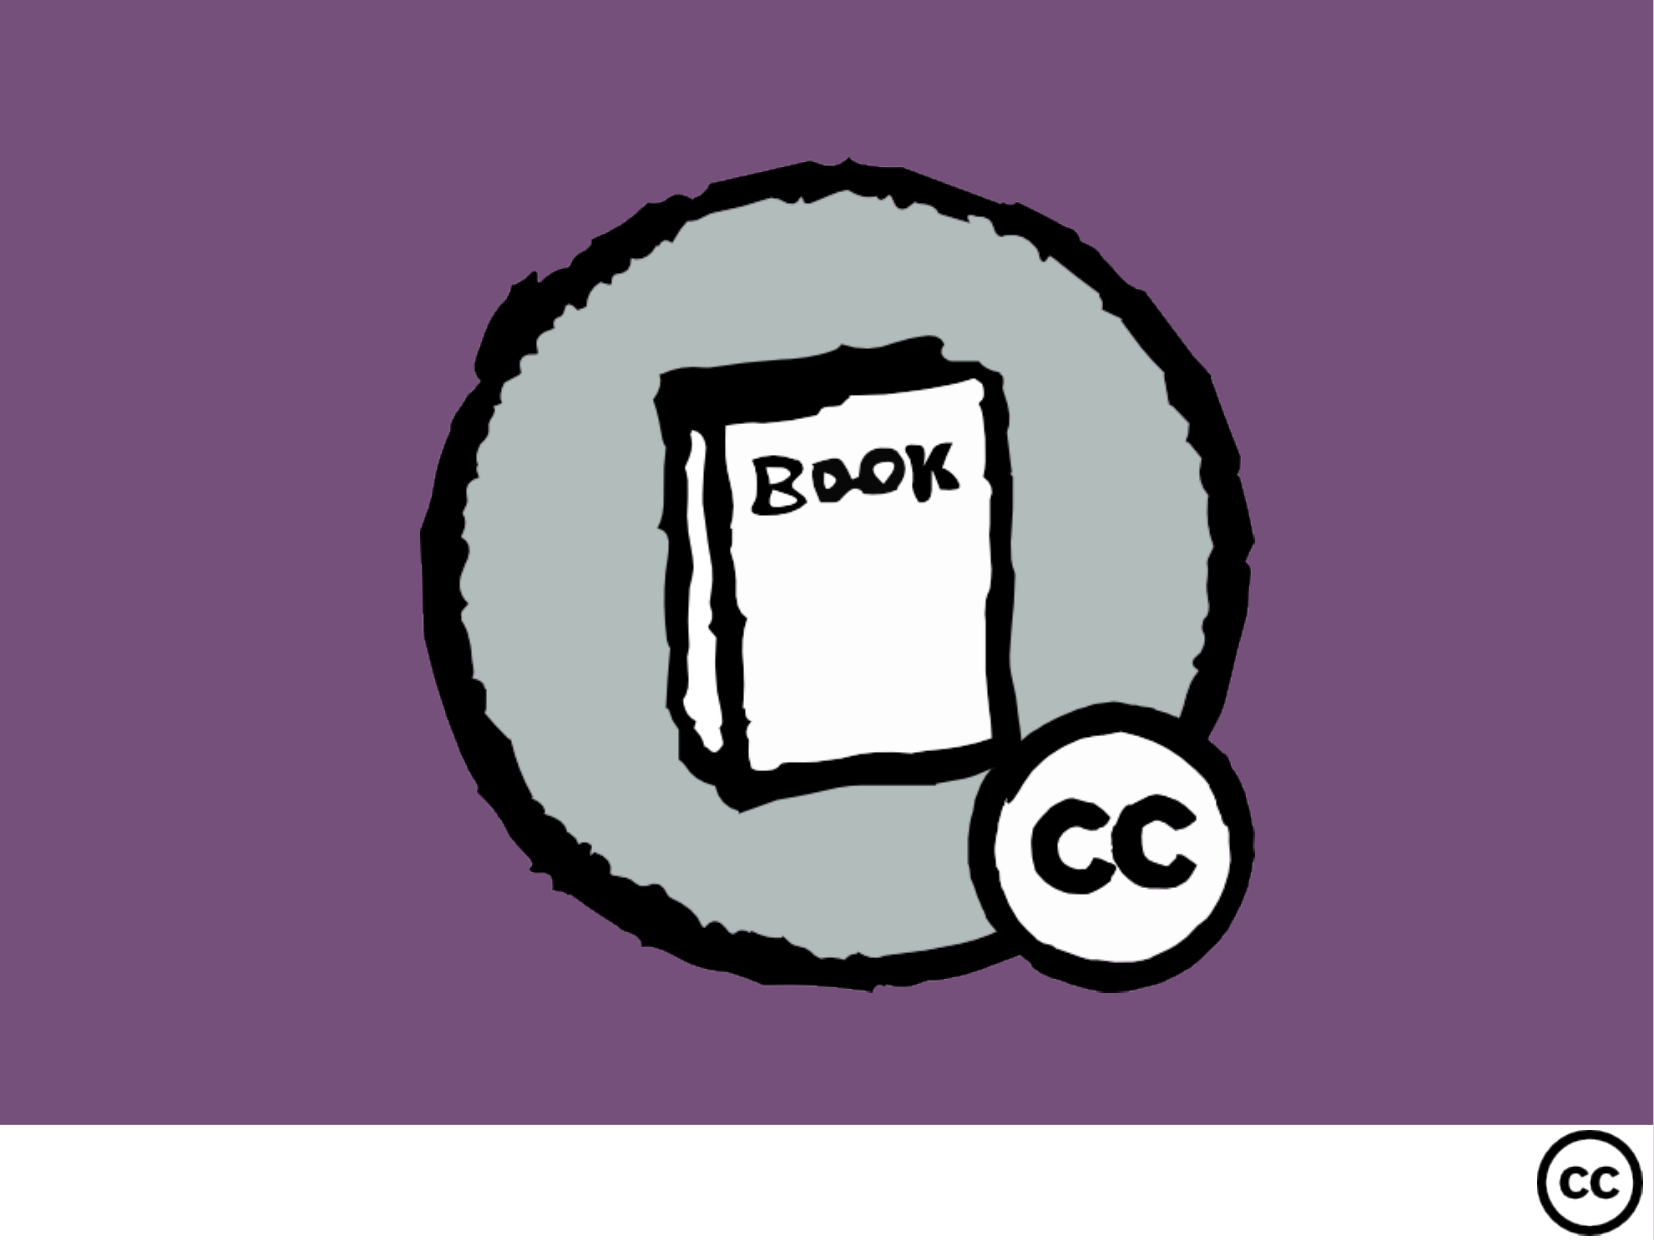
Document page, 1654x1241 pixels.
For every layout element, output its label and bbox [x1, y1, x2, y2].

picture [1537, 1130, 1643, 1236]
picture [420, 157, 1255, 993]
